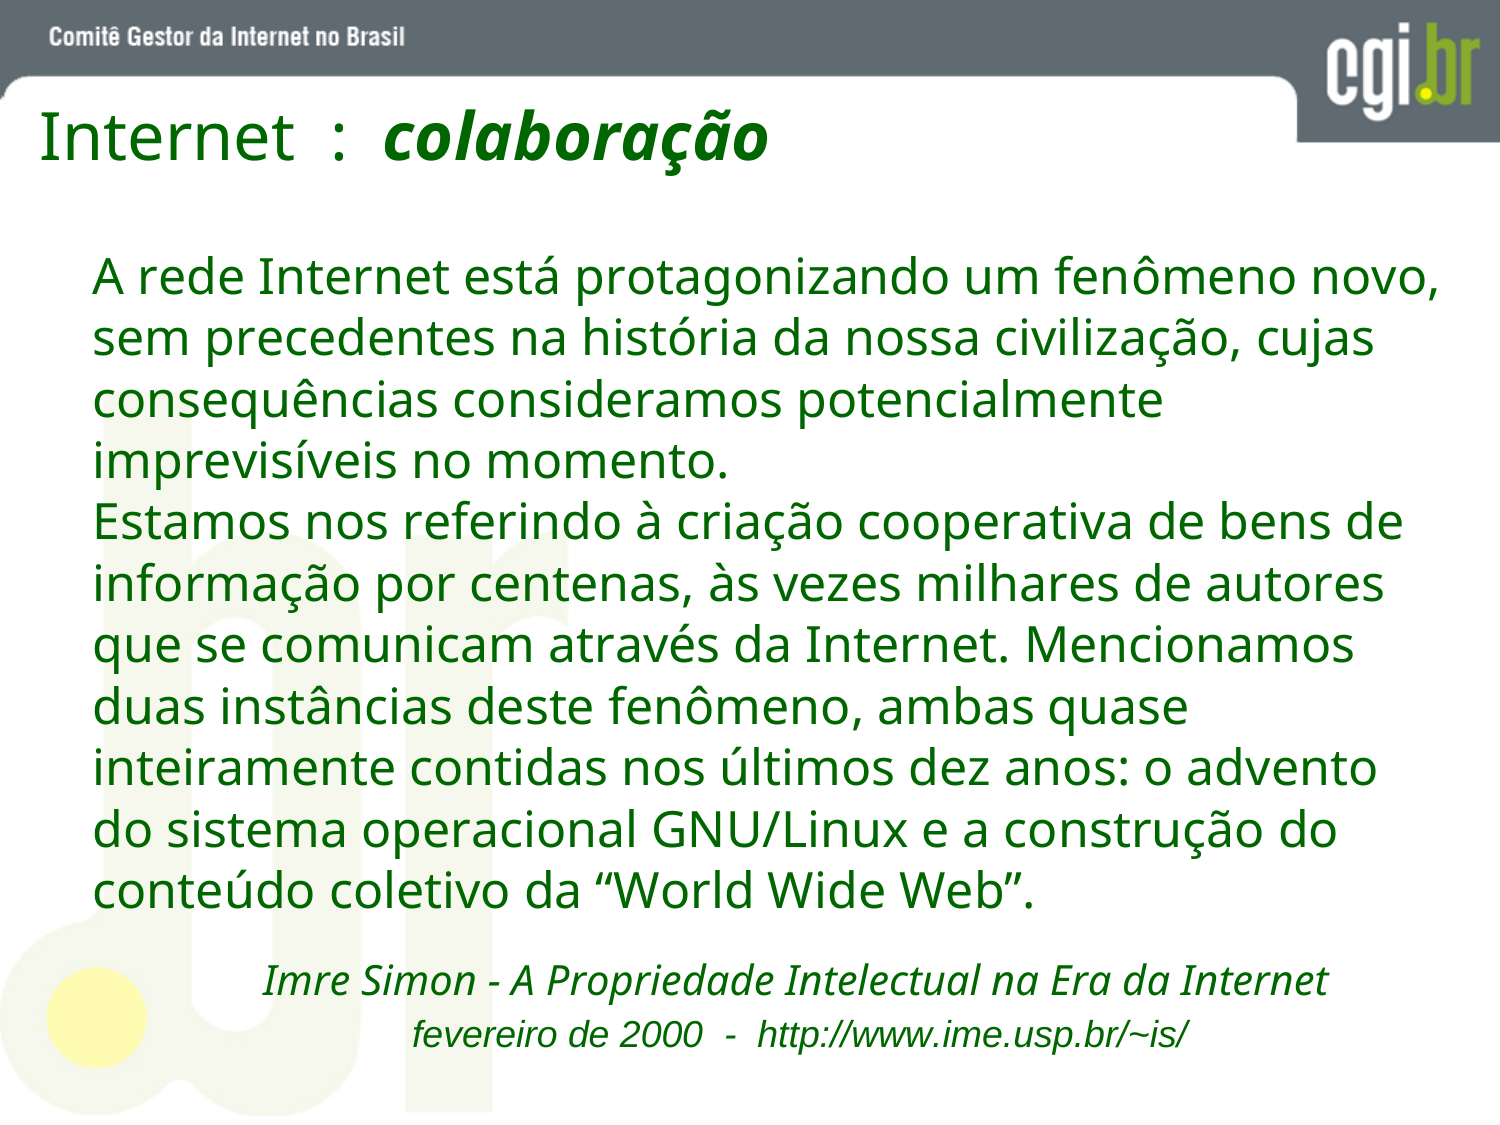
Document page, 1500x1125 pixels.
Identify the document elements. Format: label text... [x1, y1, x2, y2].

list A rede Internet está protagonizando um fenômeno novo, sem precedentes na história da nossa civilização, cujas consequências consideramos potencialmente imprevisíveis no momento. Estamos nos referindo à criação cooperativa de bens de informação por centenas, às vezes milhares de autores que se comunicam através da Internet. Mencionamos duas instâncias deste fenômeno, ambas quase inteiramente contidas nos últimos dez anos: o advento do sistema operacional GNU/Linux e a construção do conteúdo coletivo da “World Wide Web”. Imre Simon - A Propriedade Intelectual na Era da Internet fevereiro de 2000 - http://www.ime.usp.br/~is/ [62, 237, 1463, 1056]
title Internet : colaboração [24, 86, 1375, 183]
picture [0, 0, 1500, 1125]
